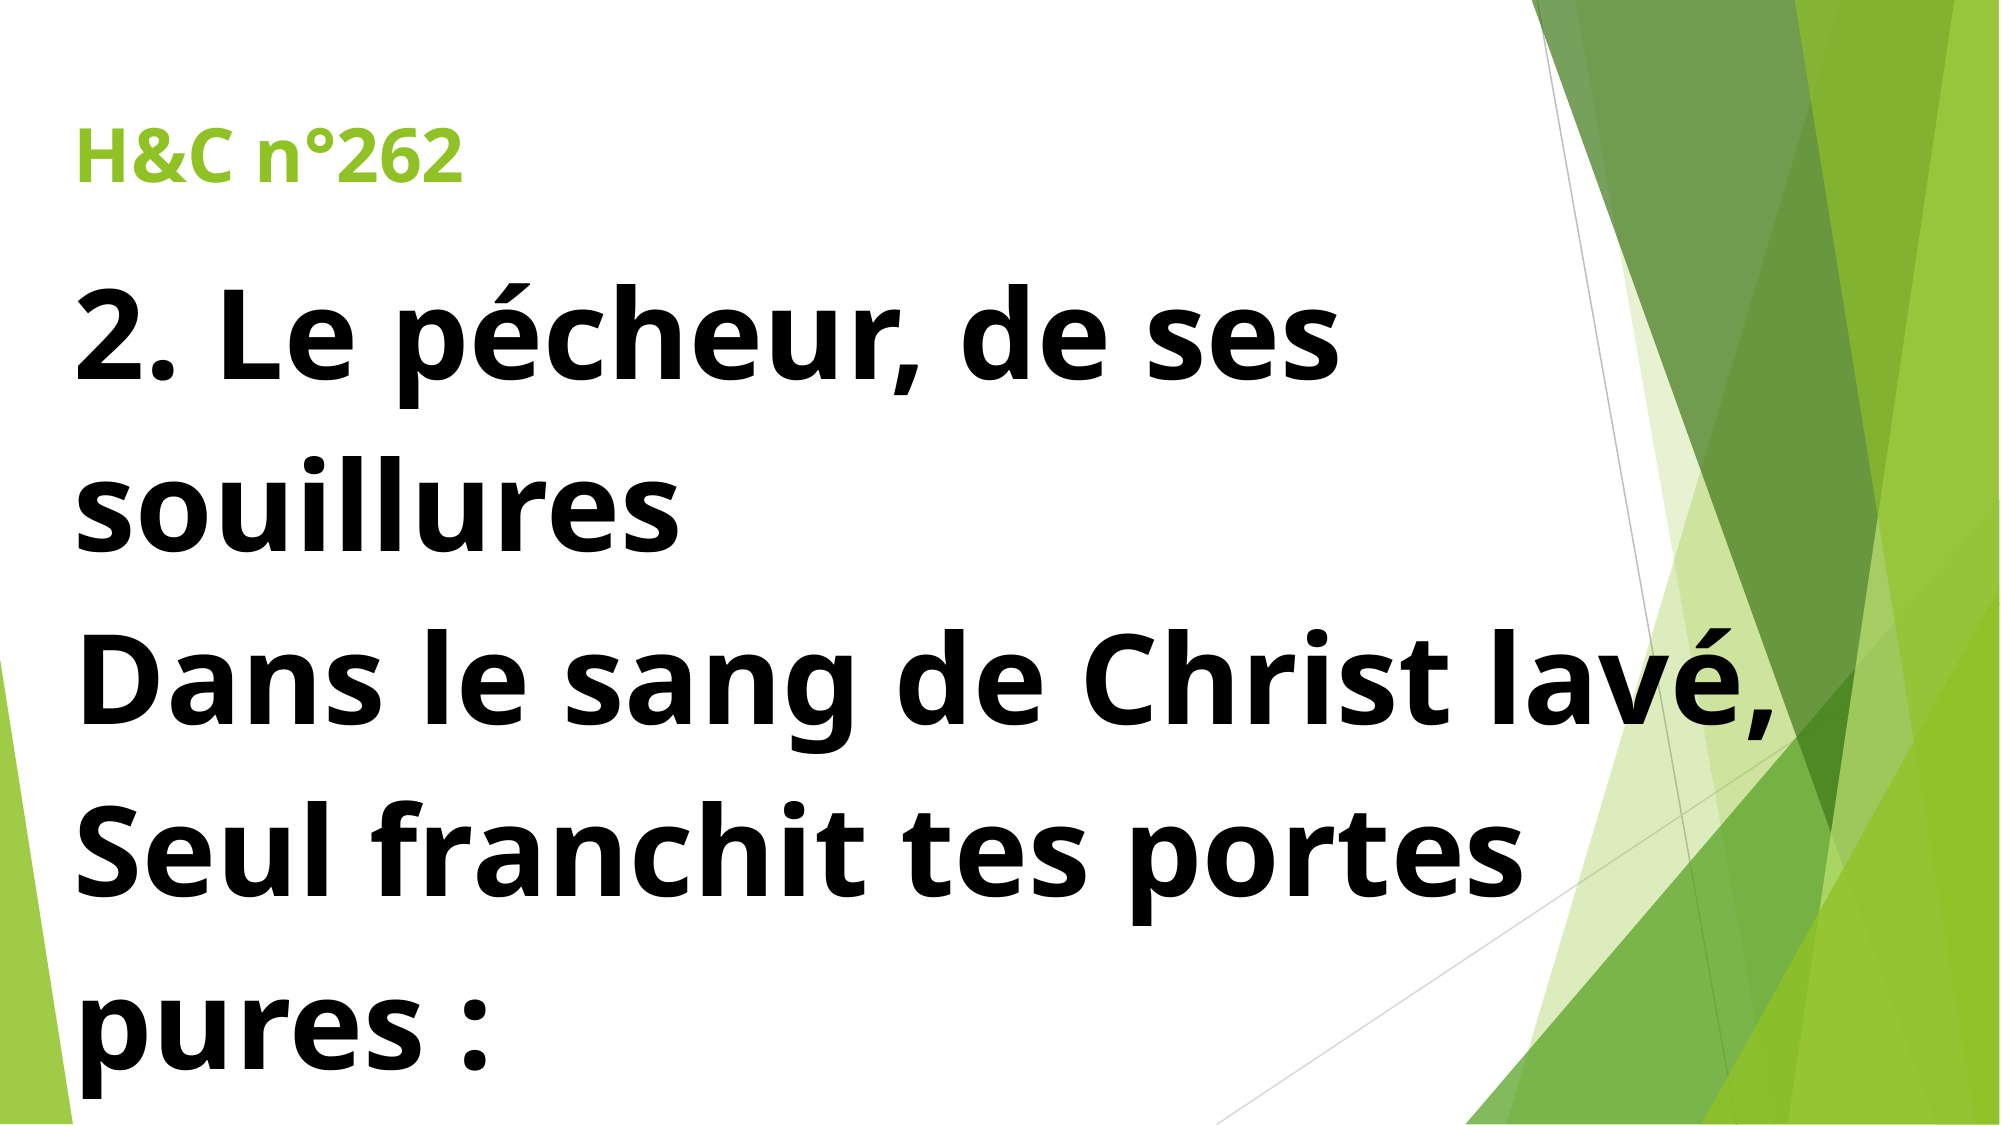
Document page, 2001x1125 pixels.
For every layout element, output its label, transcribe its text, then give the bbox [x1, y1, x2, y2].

text_box H&C n°262 [59, 99, 1522, 224]
text_box 2. Le pécheur, de ses souillures Dans le sang de Christ lavé, Seul franchit tes portes pures : Il est saint, il est sauvé. [59, 224, 1973, 1037]
